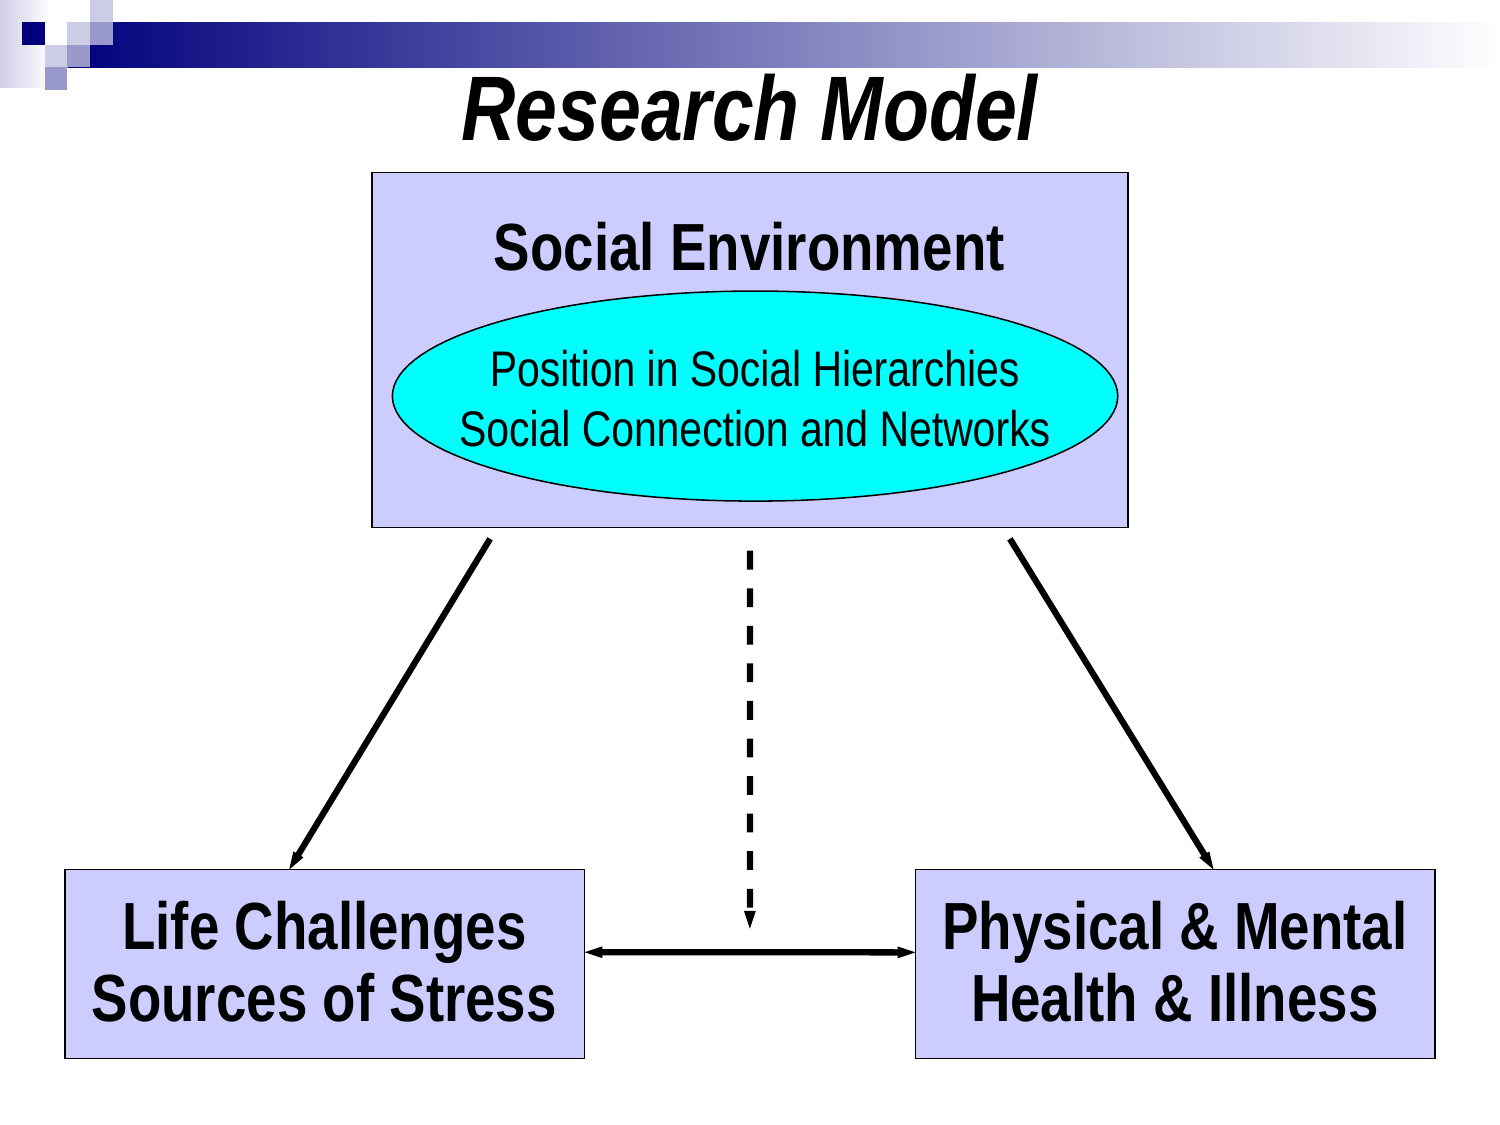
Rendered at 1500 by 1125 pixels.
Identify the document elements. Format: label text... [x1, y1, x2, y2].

text_box [372, 177, 1128, 528]
text_box Social Environment [430, 196, 1070, 291]
text_box Life Challenges Sources of Stress [65, 869, 585, 1059]
title Research Model [41, 31, 1459, 177]
text_box Position in Social Hierarchies Social Connection and Networks [392, 291, 1118, 502]
text_box Physical & Mental Health & Illness [915, 869, 1435, 1059]
